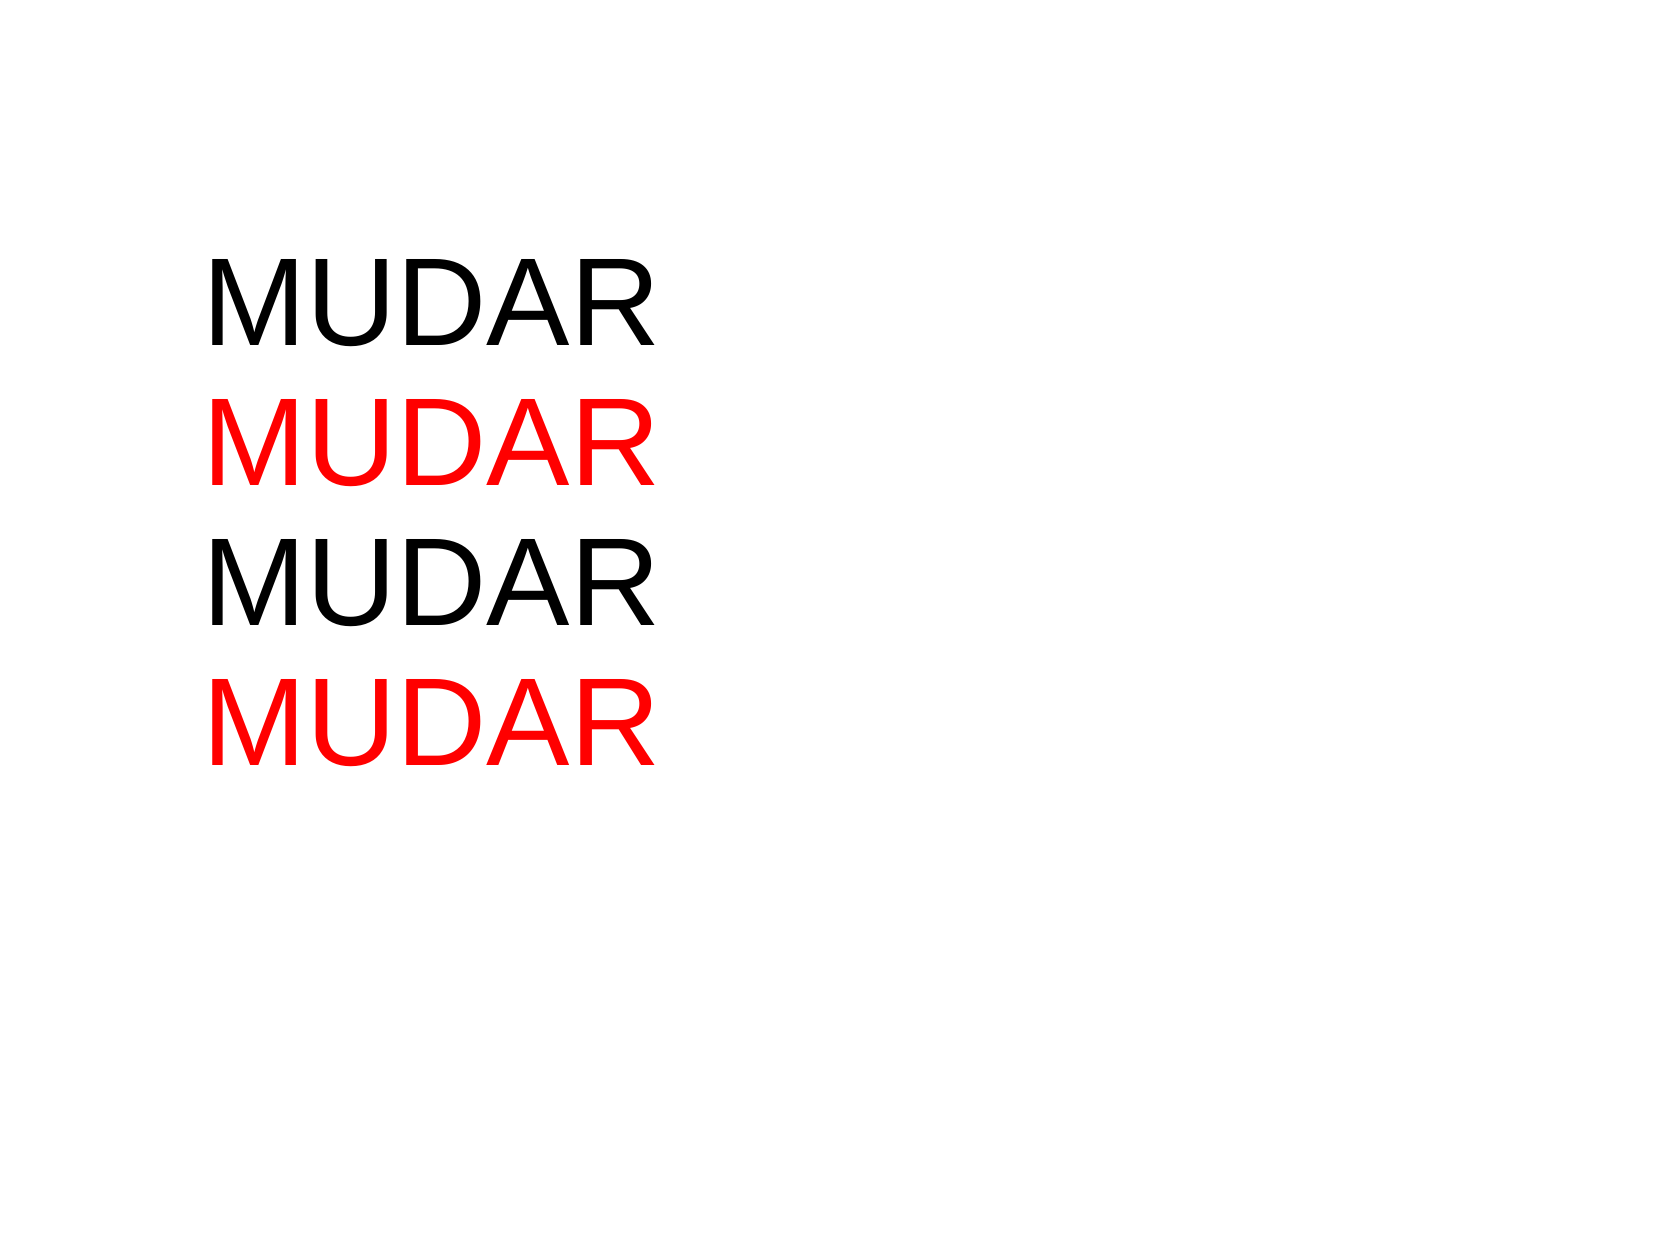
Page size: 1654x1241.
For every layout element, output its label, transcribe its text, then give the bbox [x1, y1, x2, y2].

text_box MUDAR MUDAR MUDAR MUDAR [187, 225, 1388, 799]
